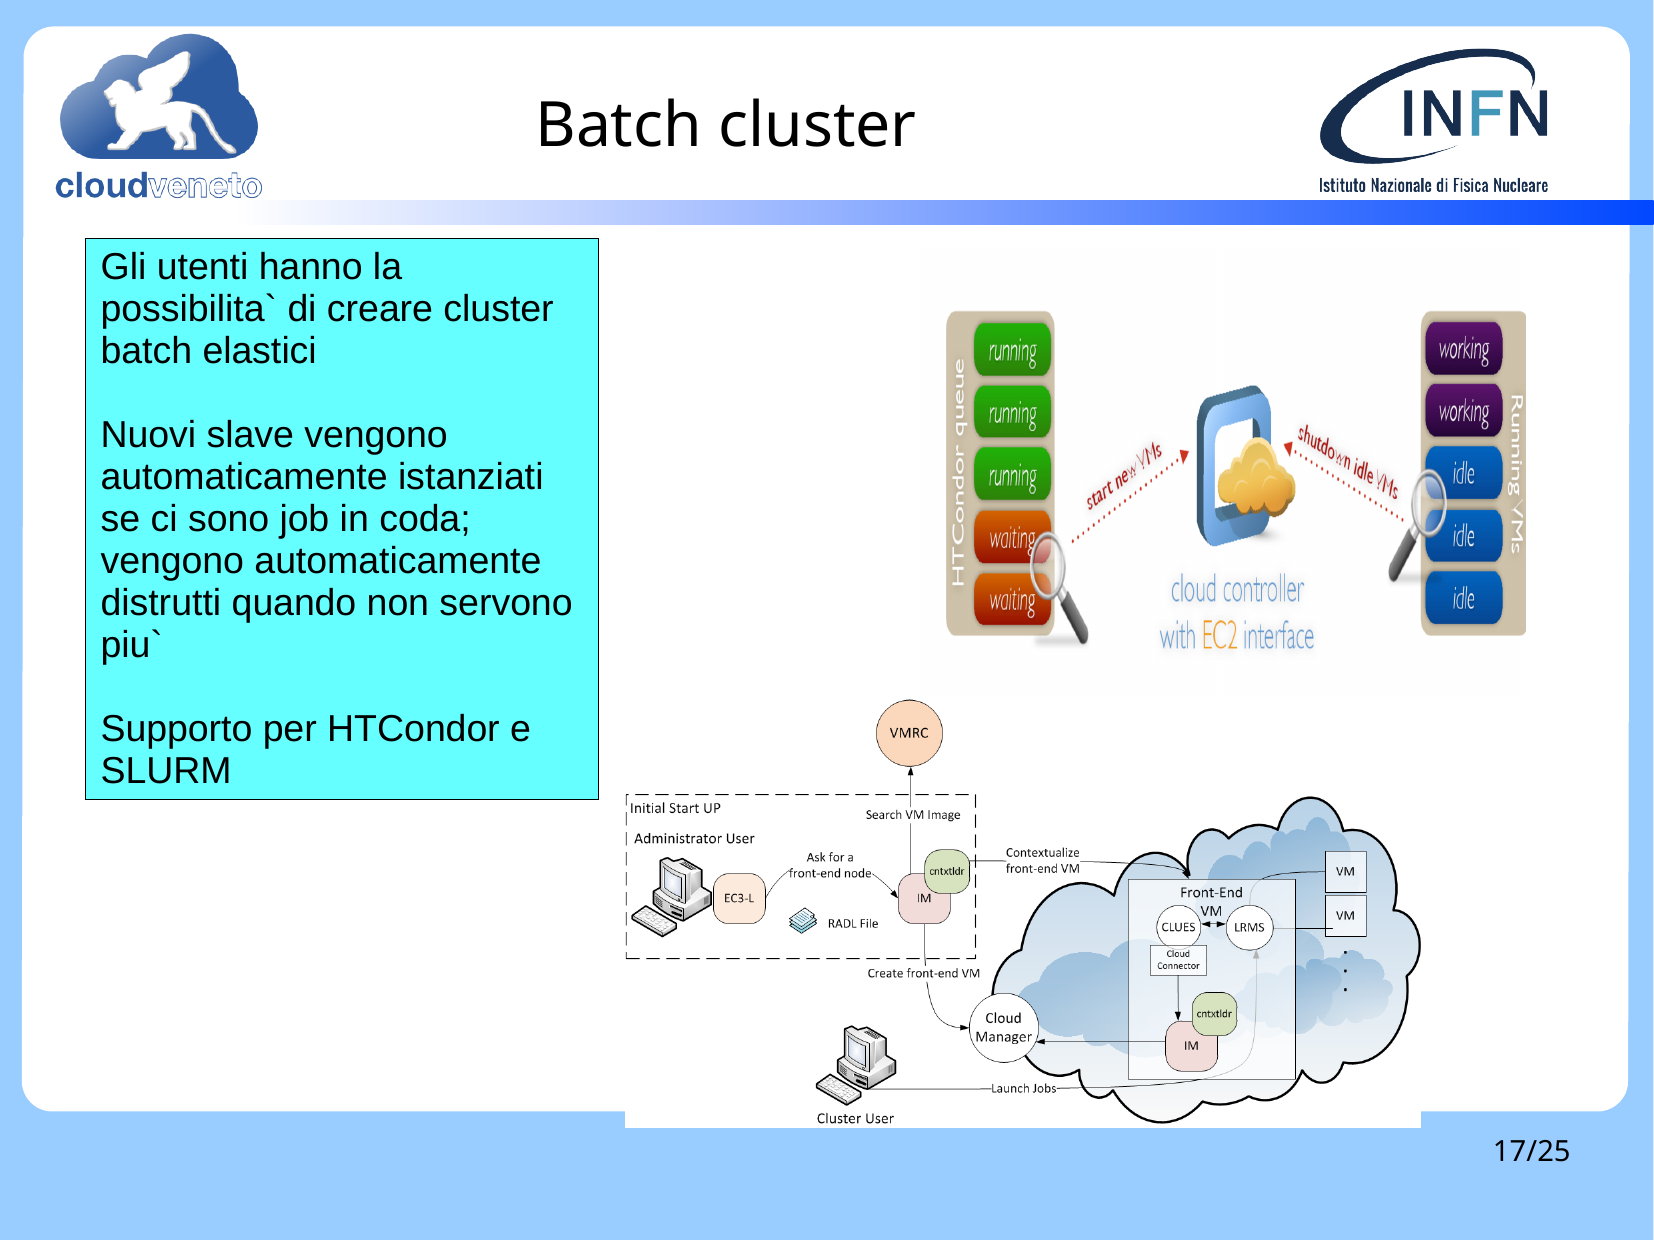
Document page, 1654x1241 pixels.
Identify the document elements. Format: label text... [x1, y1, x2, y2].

picture [54, 32, 263, 199]
text_box Gli utenti hanno la possibilita` di creare cluster batch elastici Nuovi slave vengono automaticamente istanziati se ci sono job in coda; vengono automaticamente distrutti quando non servono piu` Supporto per HTCondor e SLURM [85, 238, 599, 794]
title Batch cluster [263, 46, 1274, 199]
picture [625, 244, 1526, 1128]
picture [1274, 31, 1593, 218]
